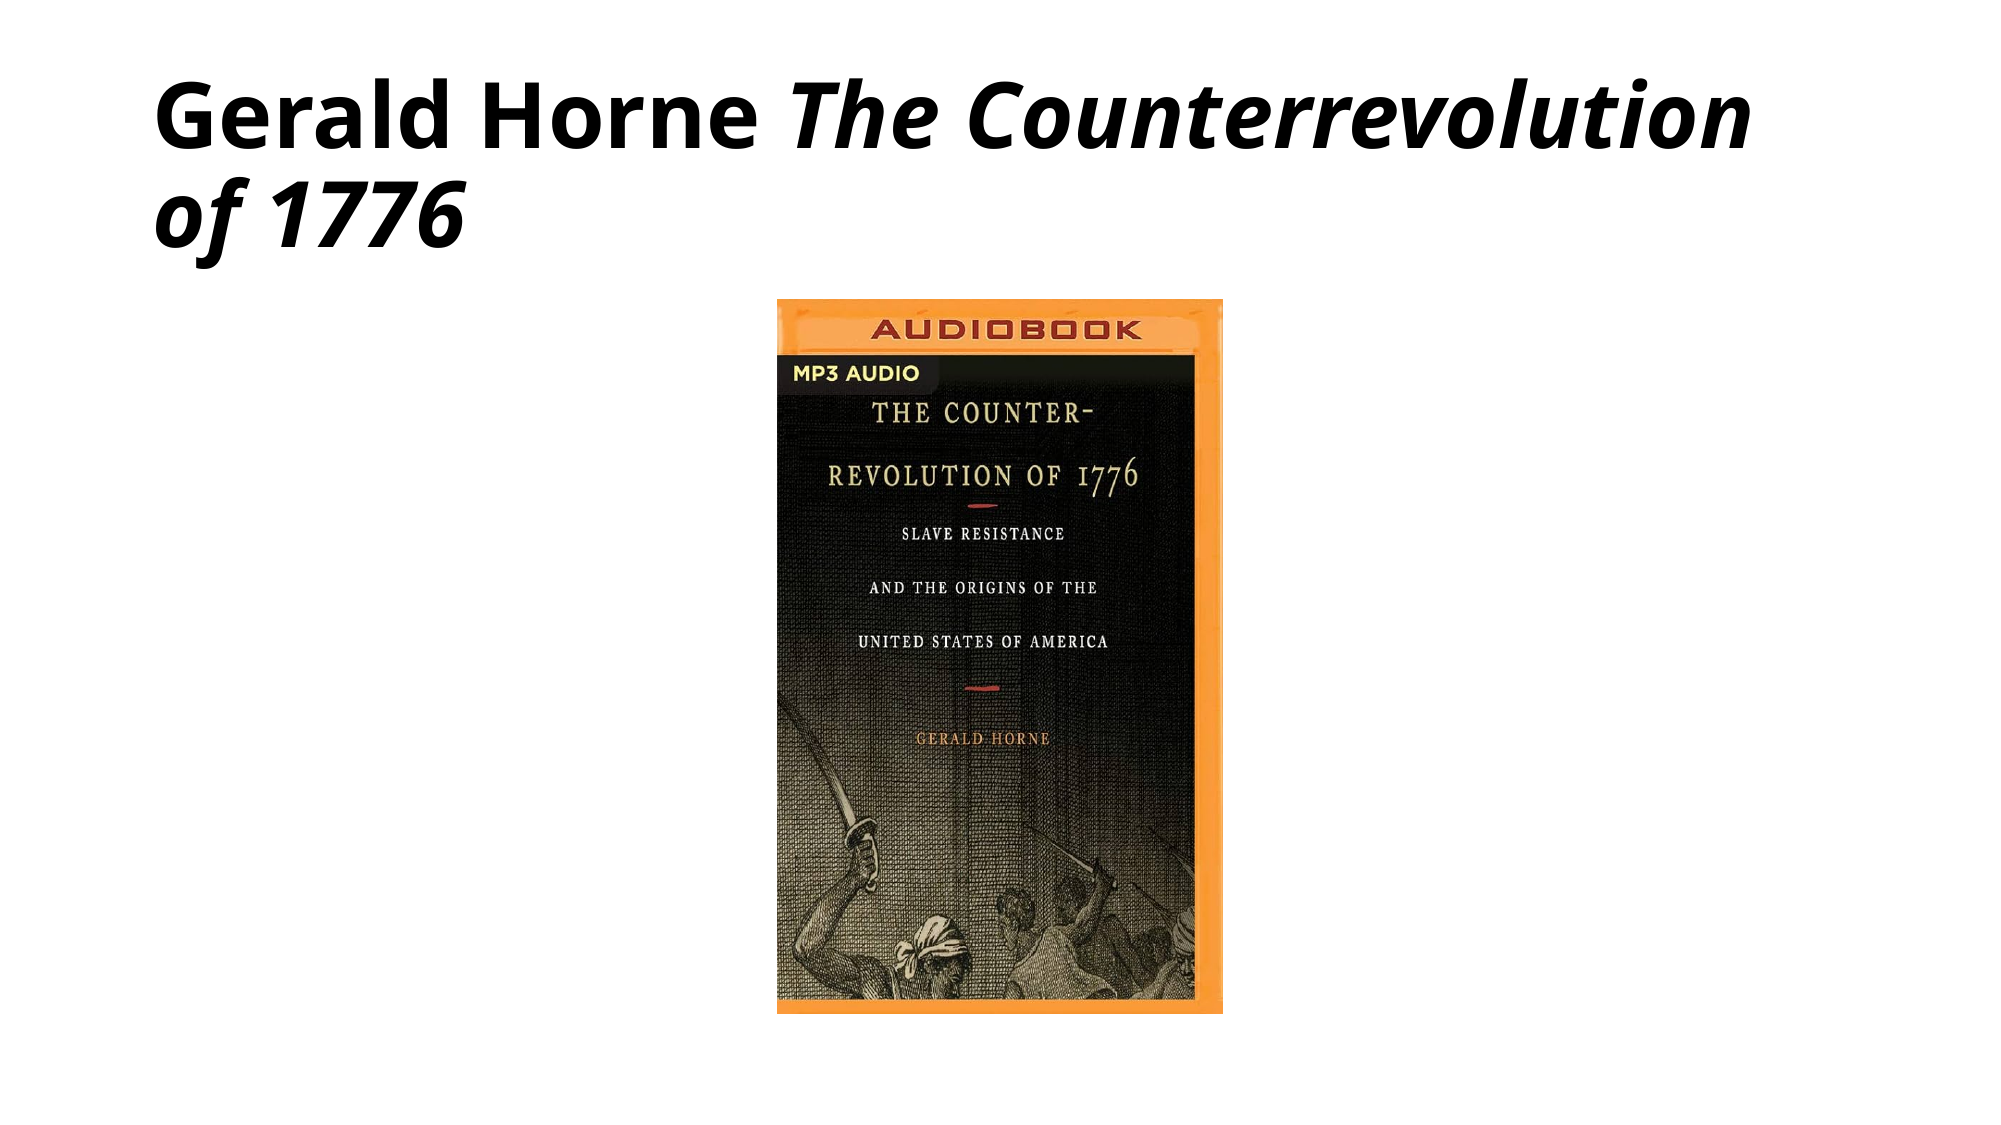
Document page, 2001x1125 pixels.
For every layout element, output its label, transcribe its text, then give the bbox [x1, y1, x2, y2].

title Gerald Horne The Counterrevolution of 1776 [137, 59, 1863, 278]
picture [777, 299, 1223, 1014]
